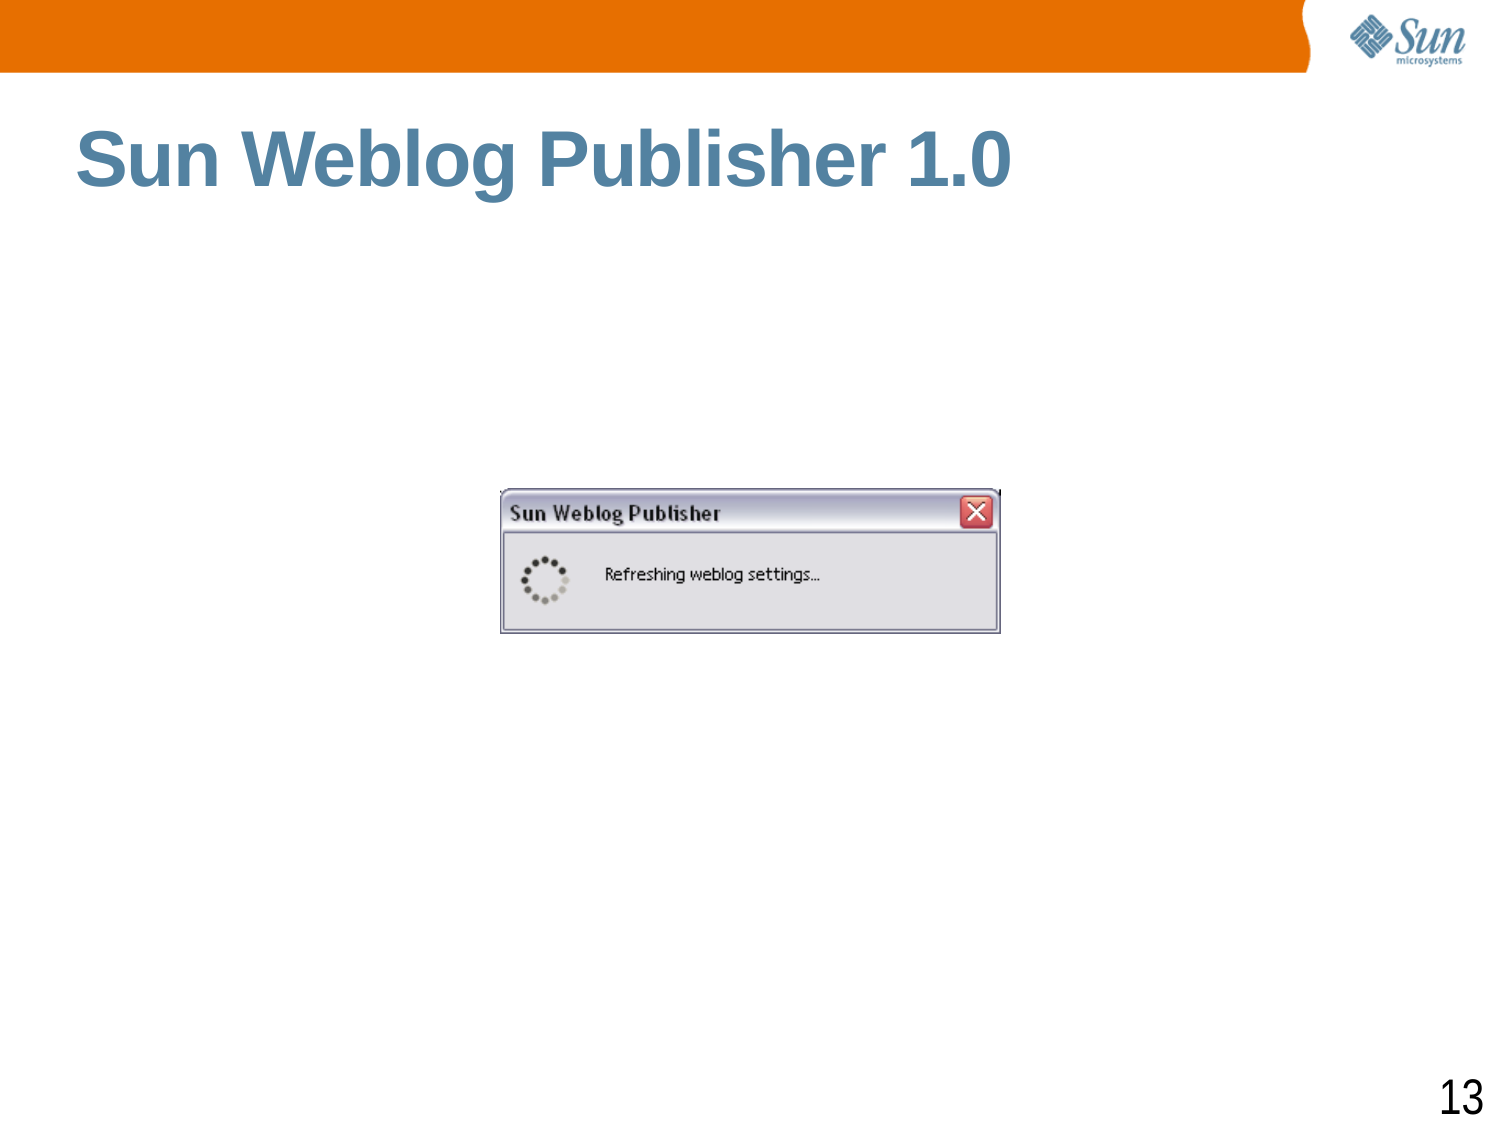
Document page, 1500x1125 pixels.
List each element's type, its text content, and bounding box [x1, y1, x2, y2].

picture [0, 0, 1500, 75]
title Sun Weblog Publisher 1.0 [75, 122, 1438, 228]
picture [500, 488, 1001, 635]
